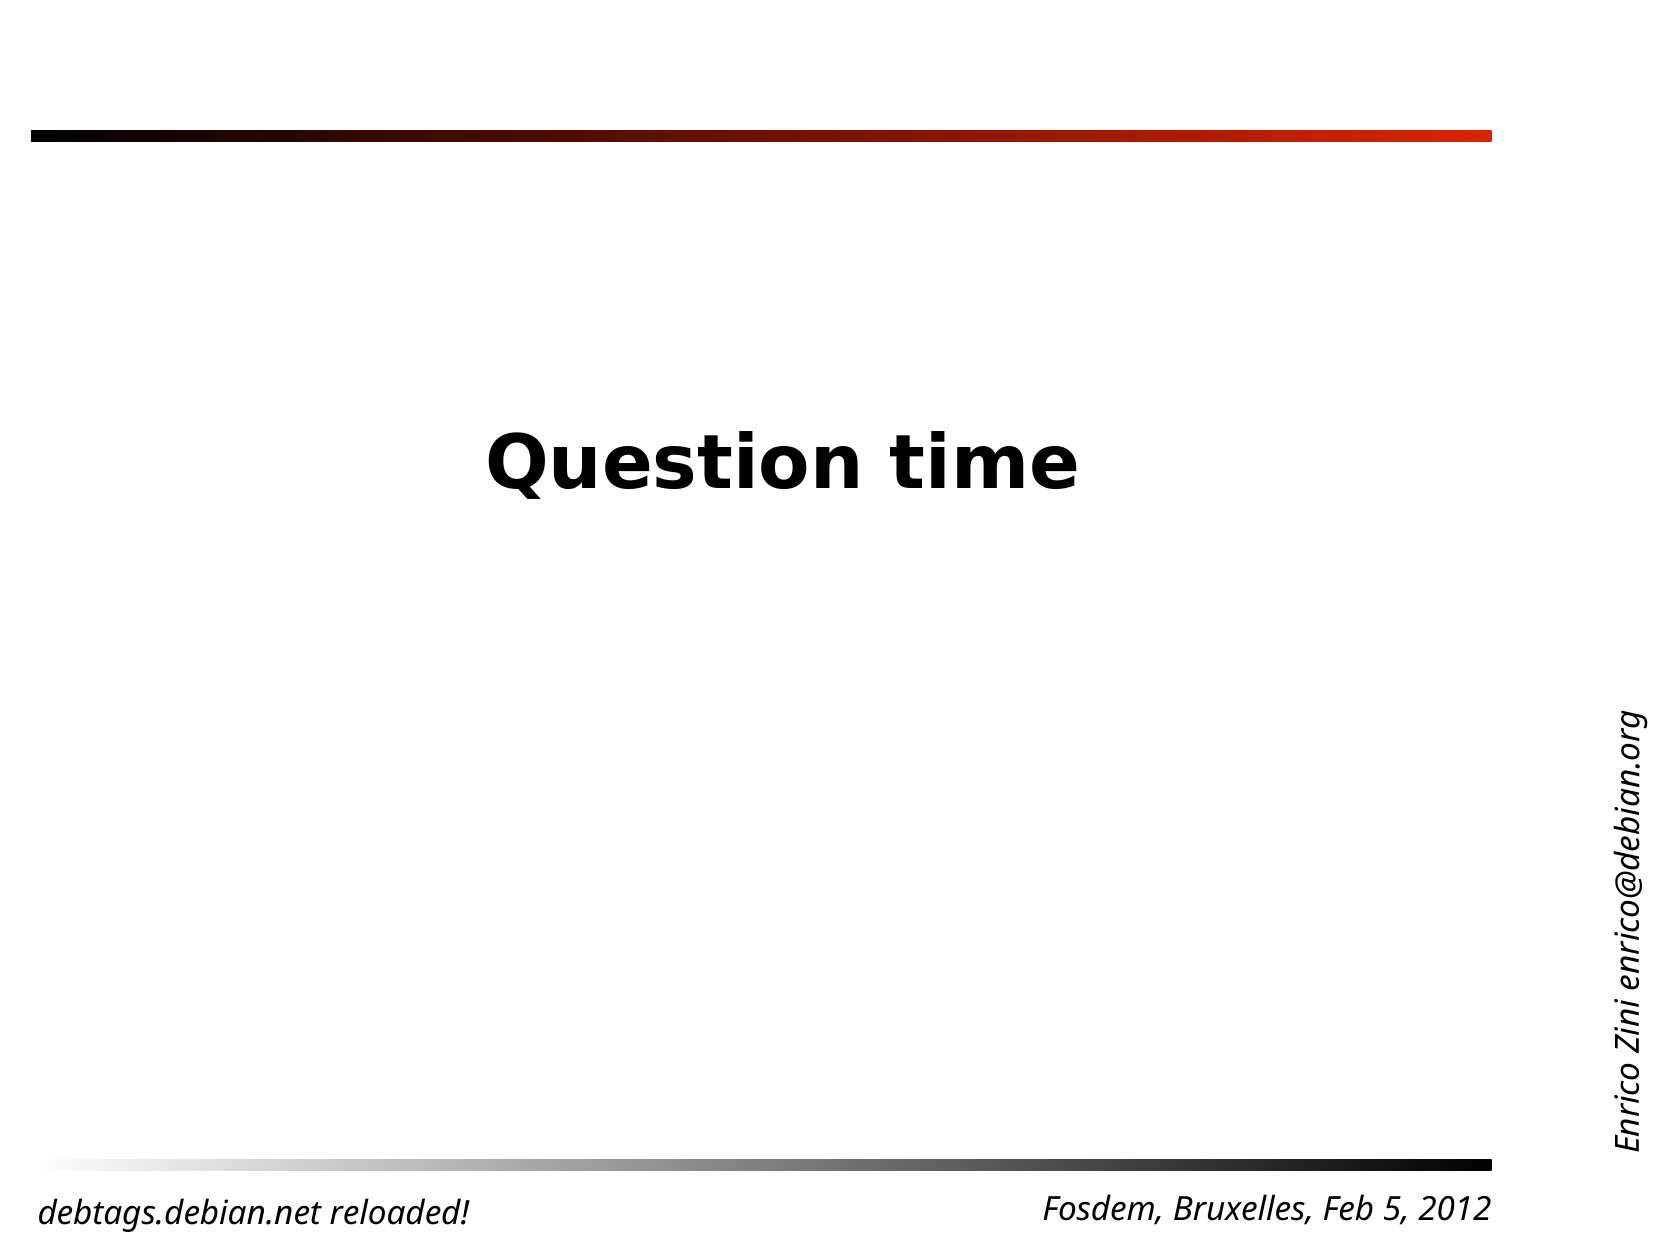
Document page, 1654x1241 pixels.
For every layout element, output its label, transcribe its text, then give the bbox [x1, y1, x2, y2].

text_box Question time [30, 215, 1507, 1089]
